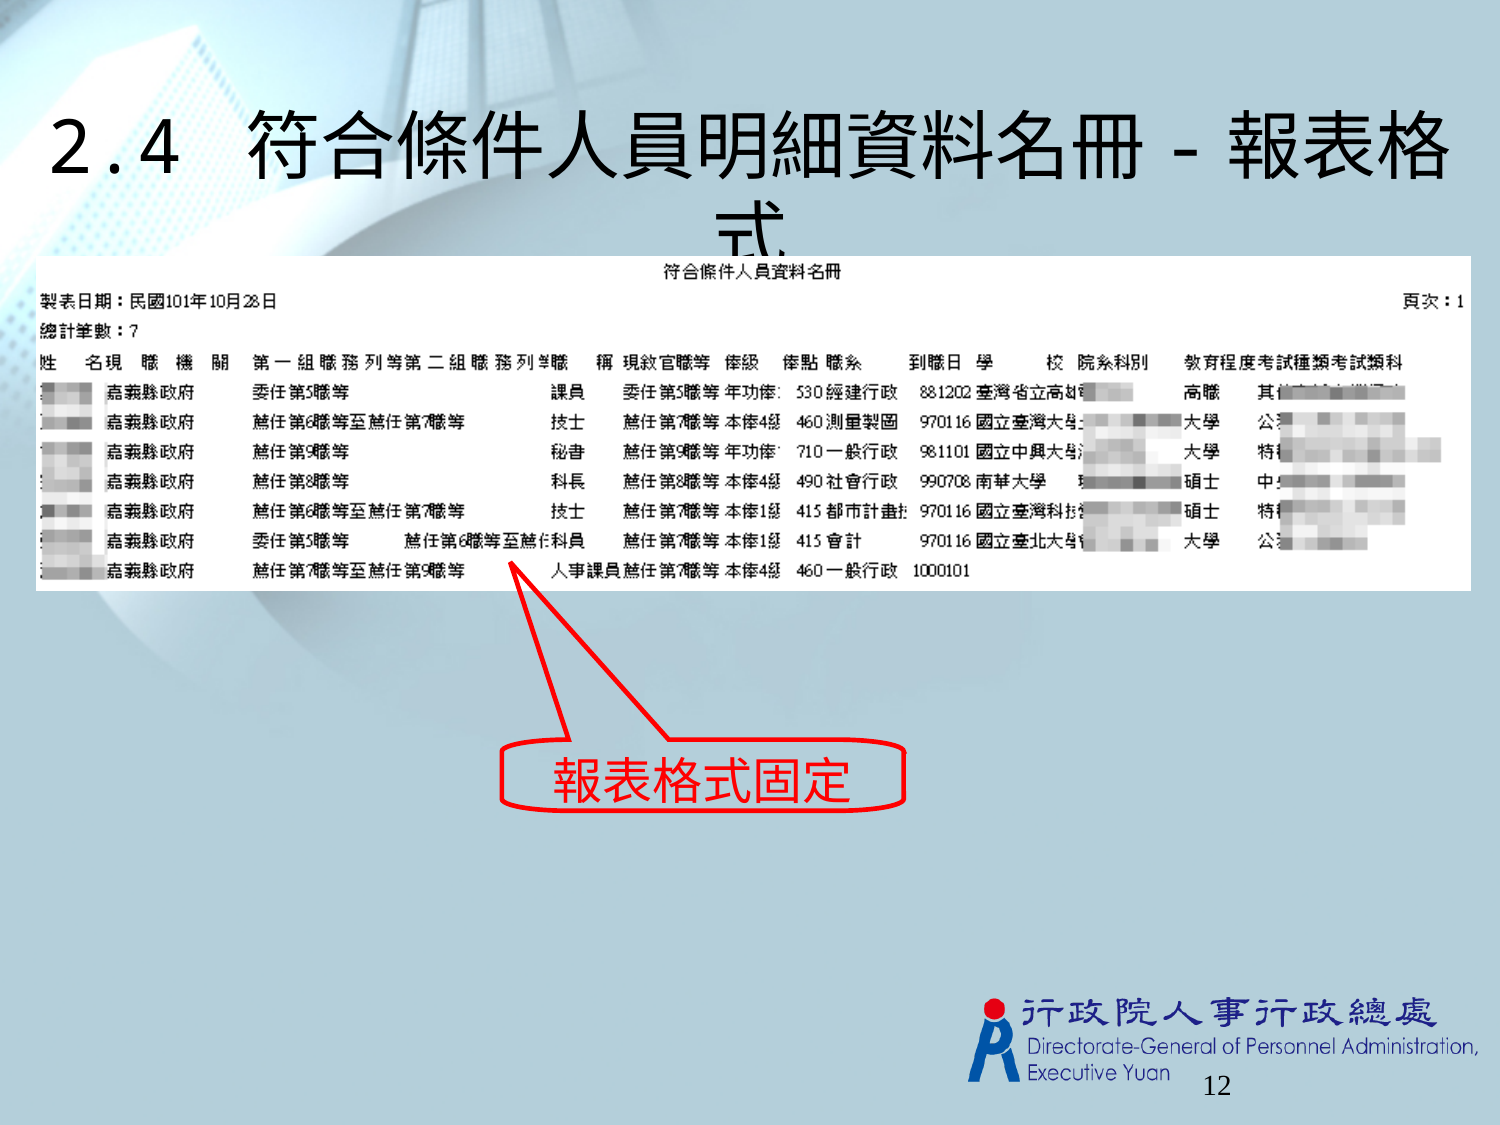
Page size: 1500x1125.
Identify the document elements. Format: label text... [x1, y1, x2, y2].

text_box 報表格式固定 [501, 562, 904, 811]
text_box [1187, 1058, 1500, 1125]
picture [36, 256, 1471, 591]
text_box 2.4 符合條件人員明細資料名冊-報表格式 [29, 91, 1471, 286]
